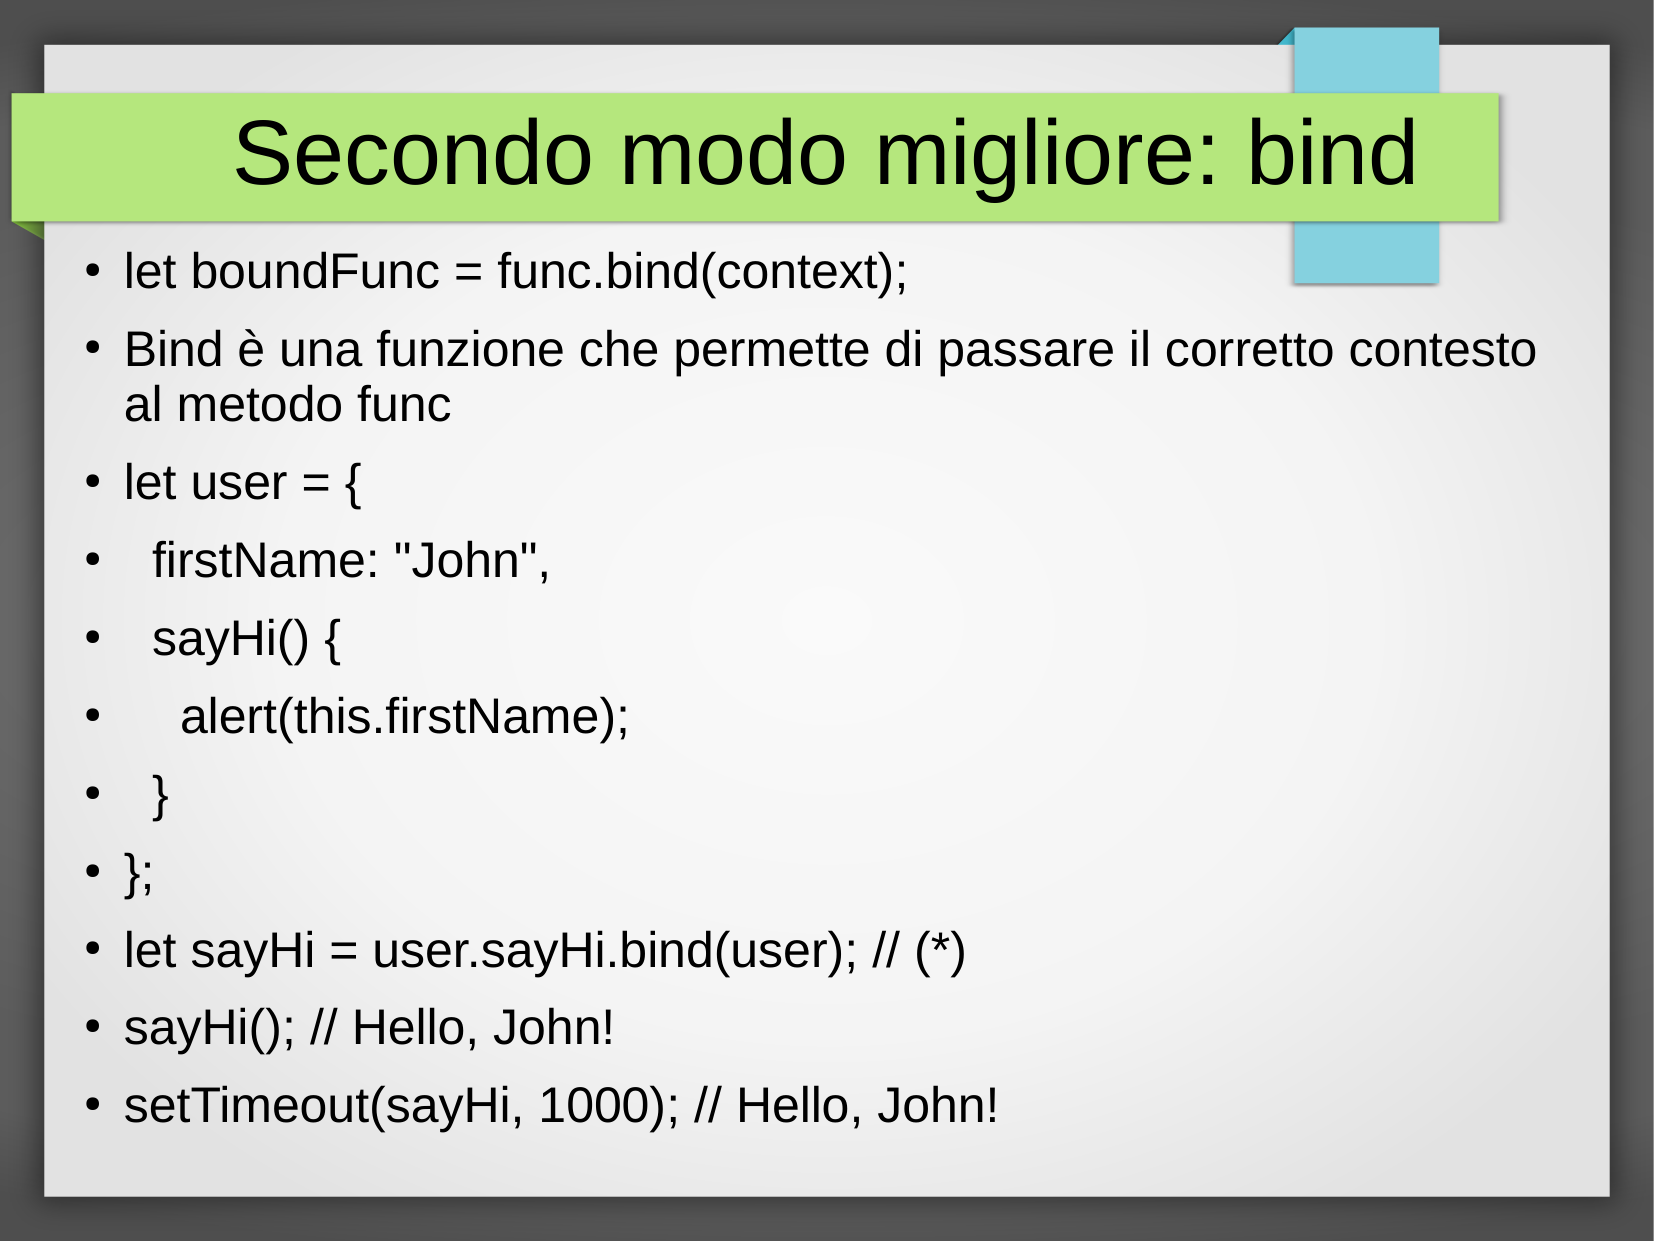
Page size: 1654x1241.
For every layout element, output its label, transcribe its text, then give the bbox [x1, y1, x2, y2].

title Secondo modo migliore: bind [82, 49, 1571, 257]
picture [0, 0, 1654, 1241]
list let boundFunc = func.bind(context); Bind è una funzione che permette di passare il corretto contesto al metodo func let user = { firstName: "John", sayHi() { alert(this.firstName); } }; let sayHi = user.sayHi.bind(user); // (*) sayHi(); // Hello, John! setTimeout(sayHi, 1000); // Hello, John! [70, 242, 1560, 1134]
